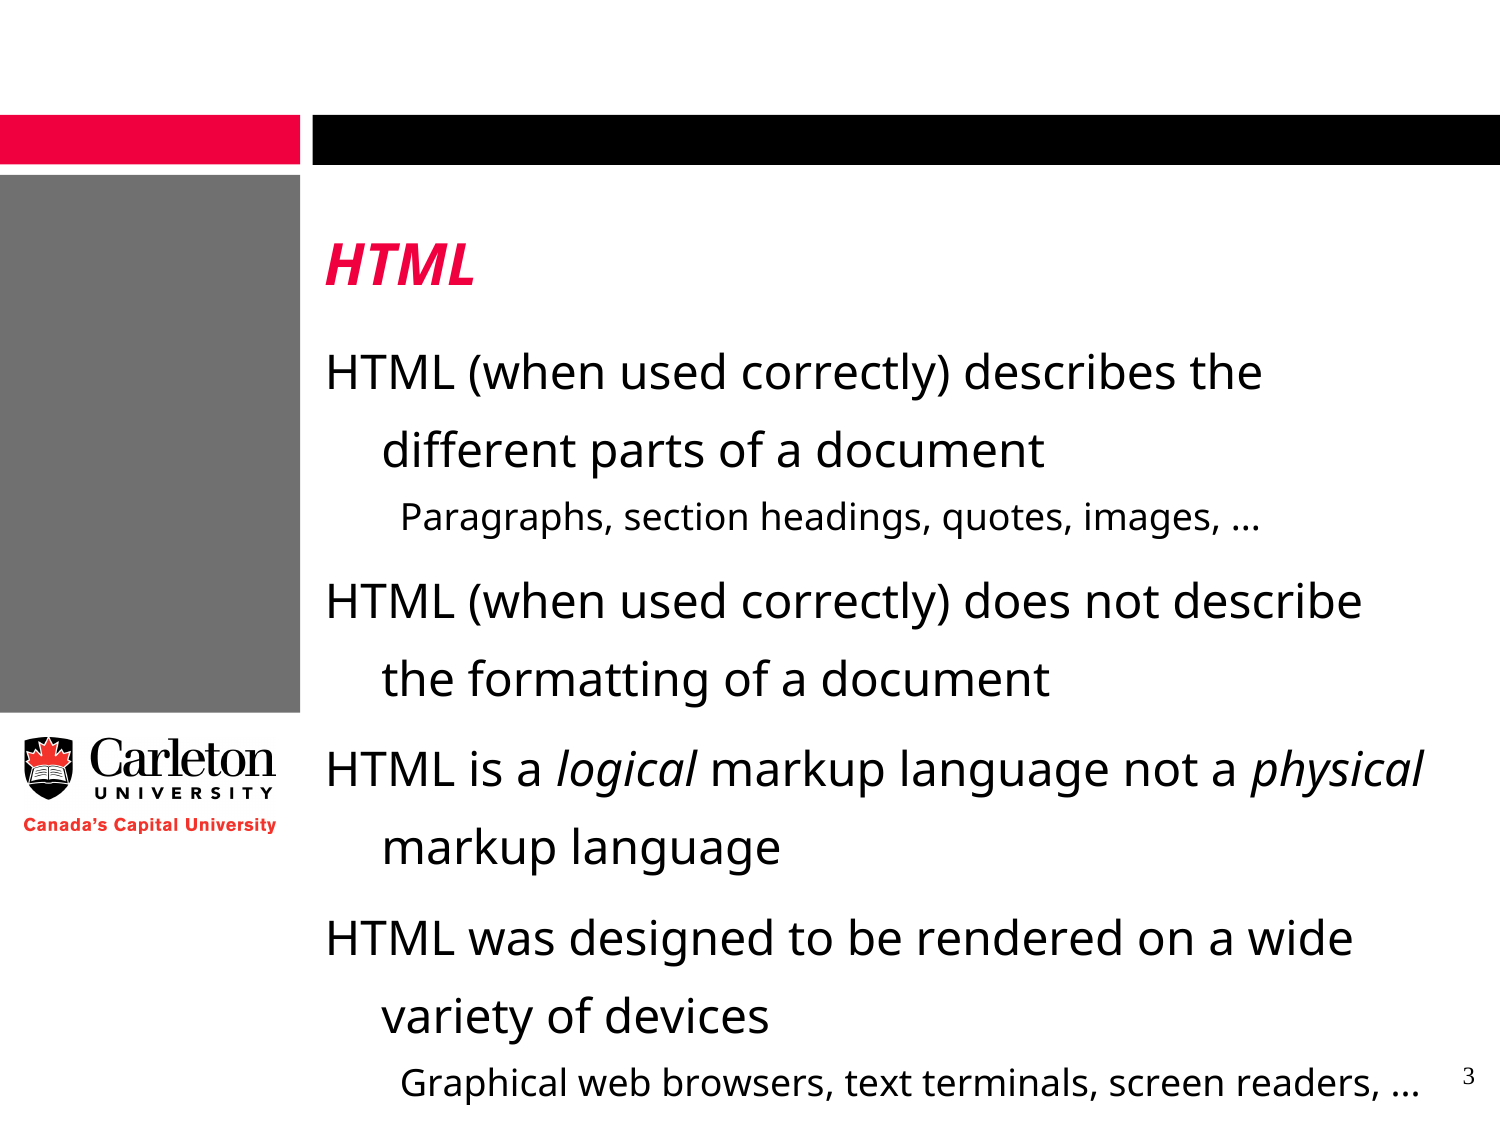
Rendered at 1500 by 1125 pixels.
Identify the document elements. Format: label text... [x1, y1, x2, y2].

picture [24, 737, 276, 834]
title HTML [324, 194, 1450, 324]
list HTML (when used correctly) describes the different parts of a document Paragraphs, section headings, quotes, images, ... HTML (when used correctly) does not describe the formatting of a document HTML is a logical markup language not a physical markup language HTML was designed to be rendered on a wide variety of devices Graphical web browsers, text terminals, screen readers, ... [324, 324, 1450, 1036]
